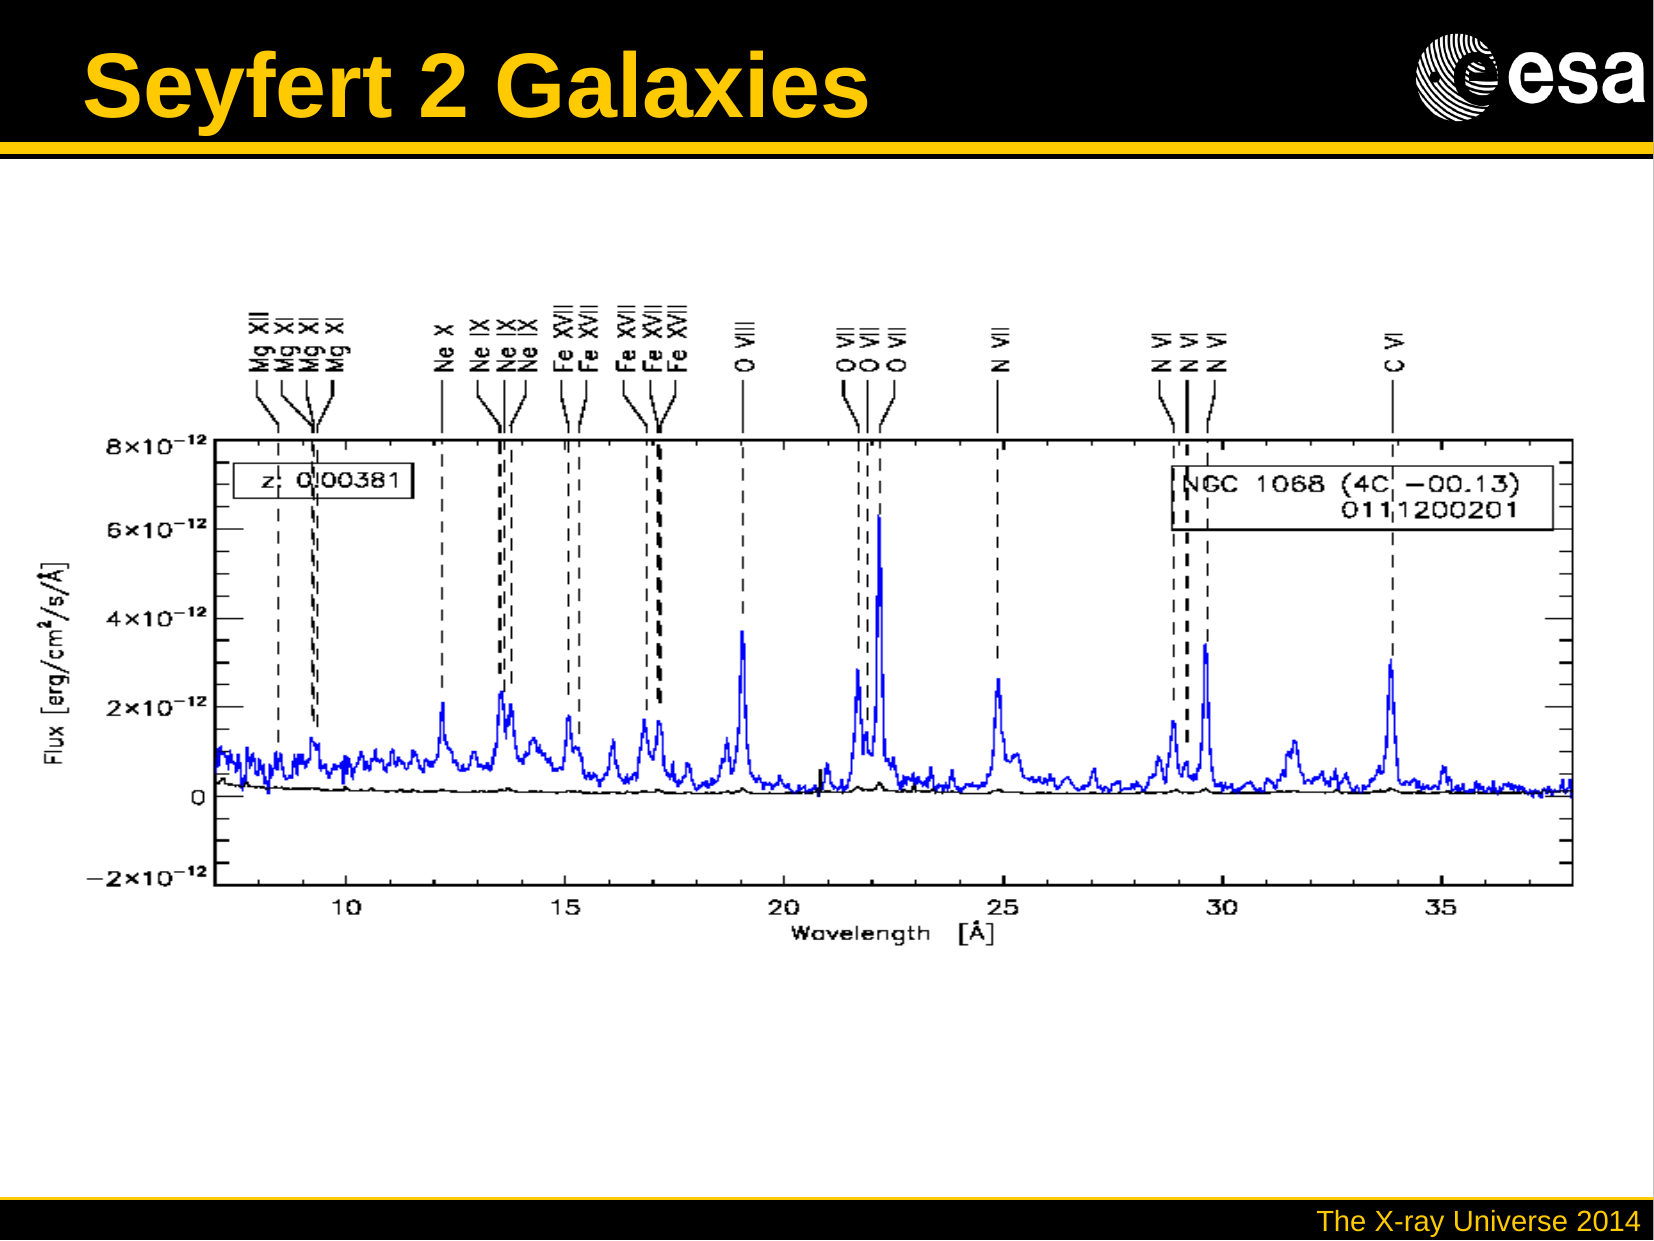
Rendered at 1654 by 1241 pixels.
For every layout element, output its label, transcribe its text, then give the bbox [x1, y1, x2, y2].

picture [0, 159, 1654, 1197]
title Seyfert 2 Galaxies [82, 25, 1571, 136]
text_box The X-ray Universe 2014 [0, 1203, 1642, 1237]
picture [1411, 29, 1648, 124]
